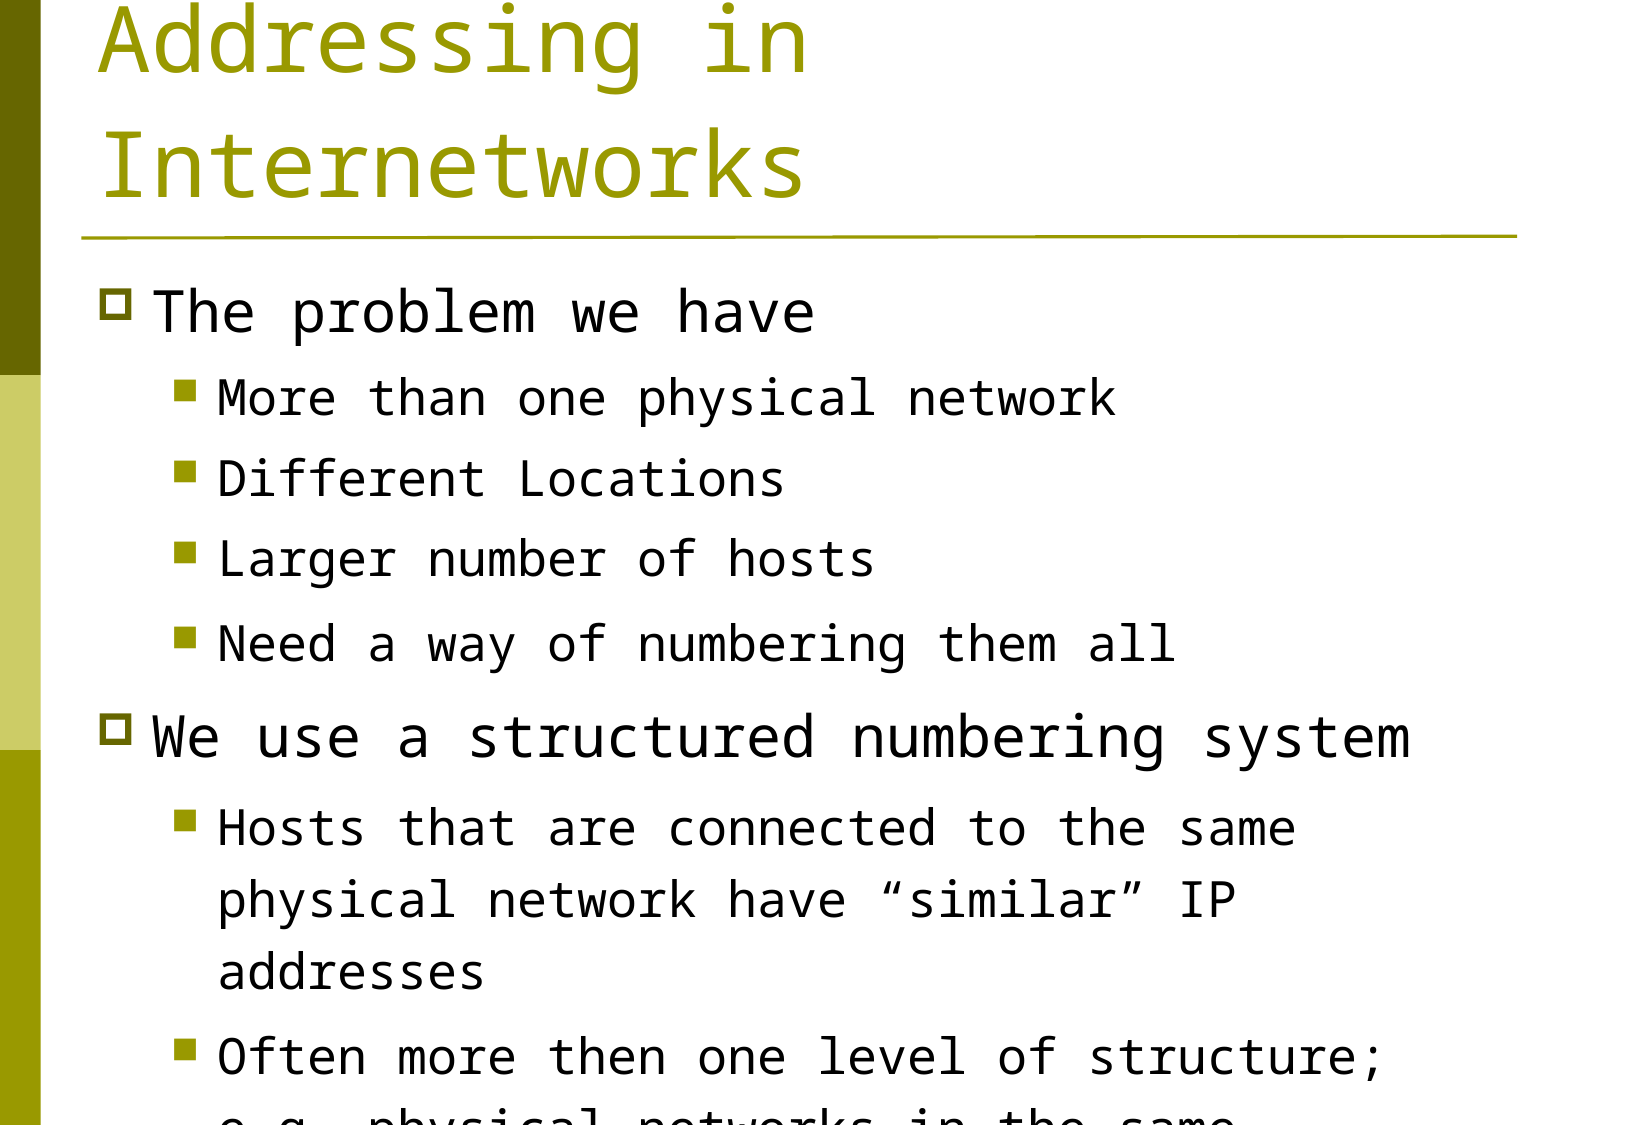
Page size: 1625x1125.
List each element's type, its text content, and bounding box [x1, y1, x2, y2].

title Addressing in Internetworks [81, 3, 1544, 233]
list The problem we have More than one physical network Different Locations Larger number of hosts Need a way of numbering them all We use a structured numbering system Hosts that are connected to the same physical network have “similar” IP addresses Often more then one level of structure; e.g. physical networks in the same organisation use “similar” IP addresses [81, 262, 1544, 1082]
